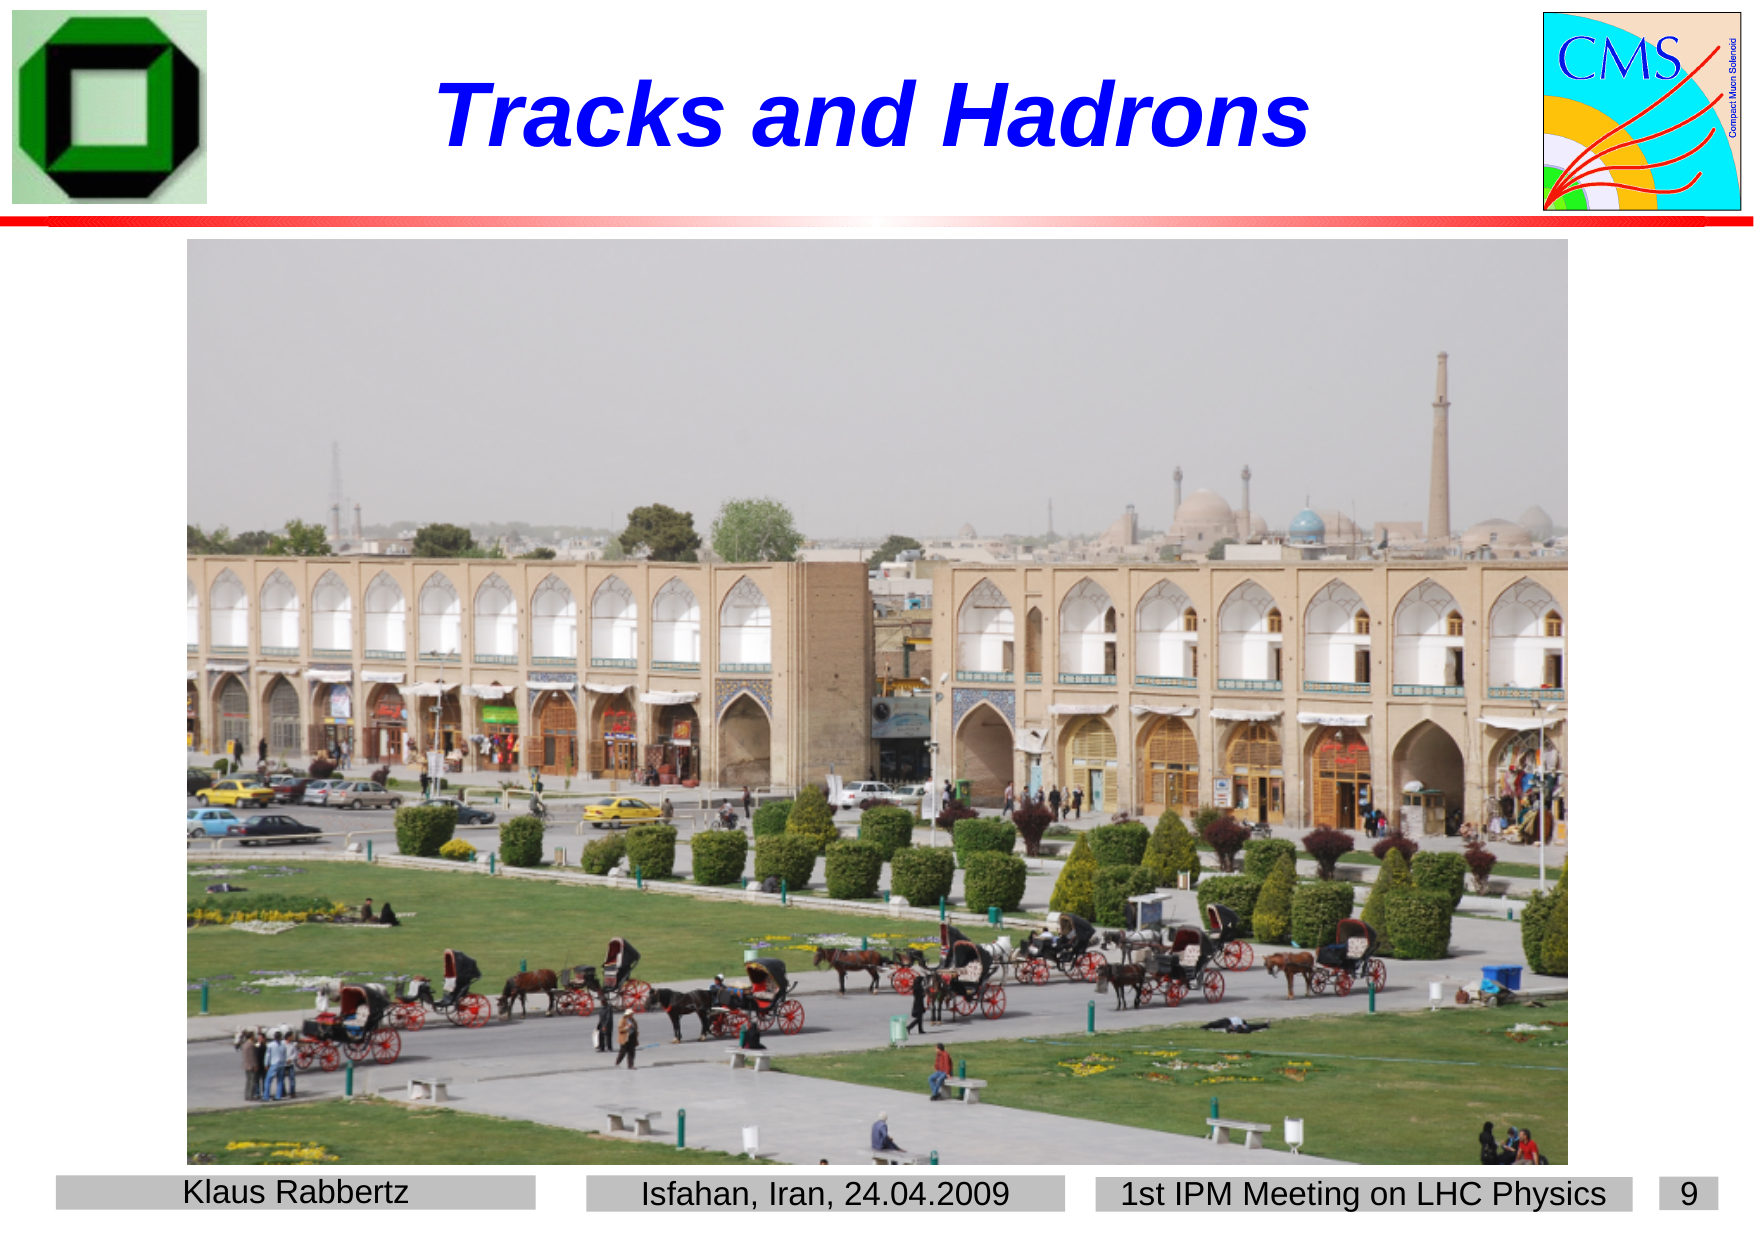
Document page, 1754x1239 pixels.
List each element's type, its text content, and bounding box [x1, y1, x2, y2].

picture [12, 10, 207, 204]
picture [187, 239, 1568, 1165]
title Tracks and Hadrons [220, 27, 1525, 202]
picture [1542, 11, 1742, 211]
